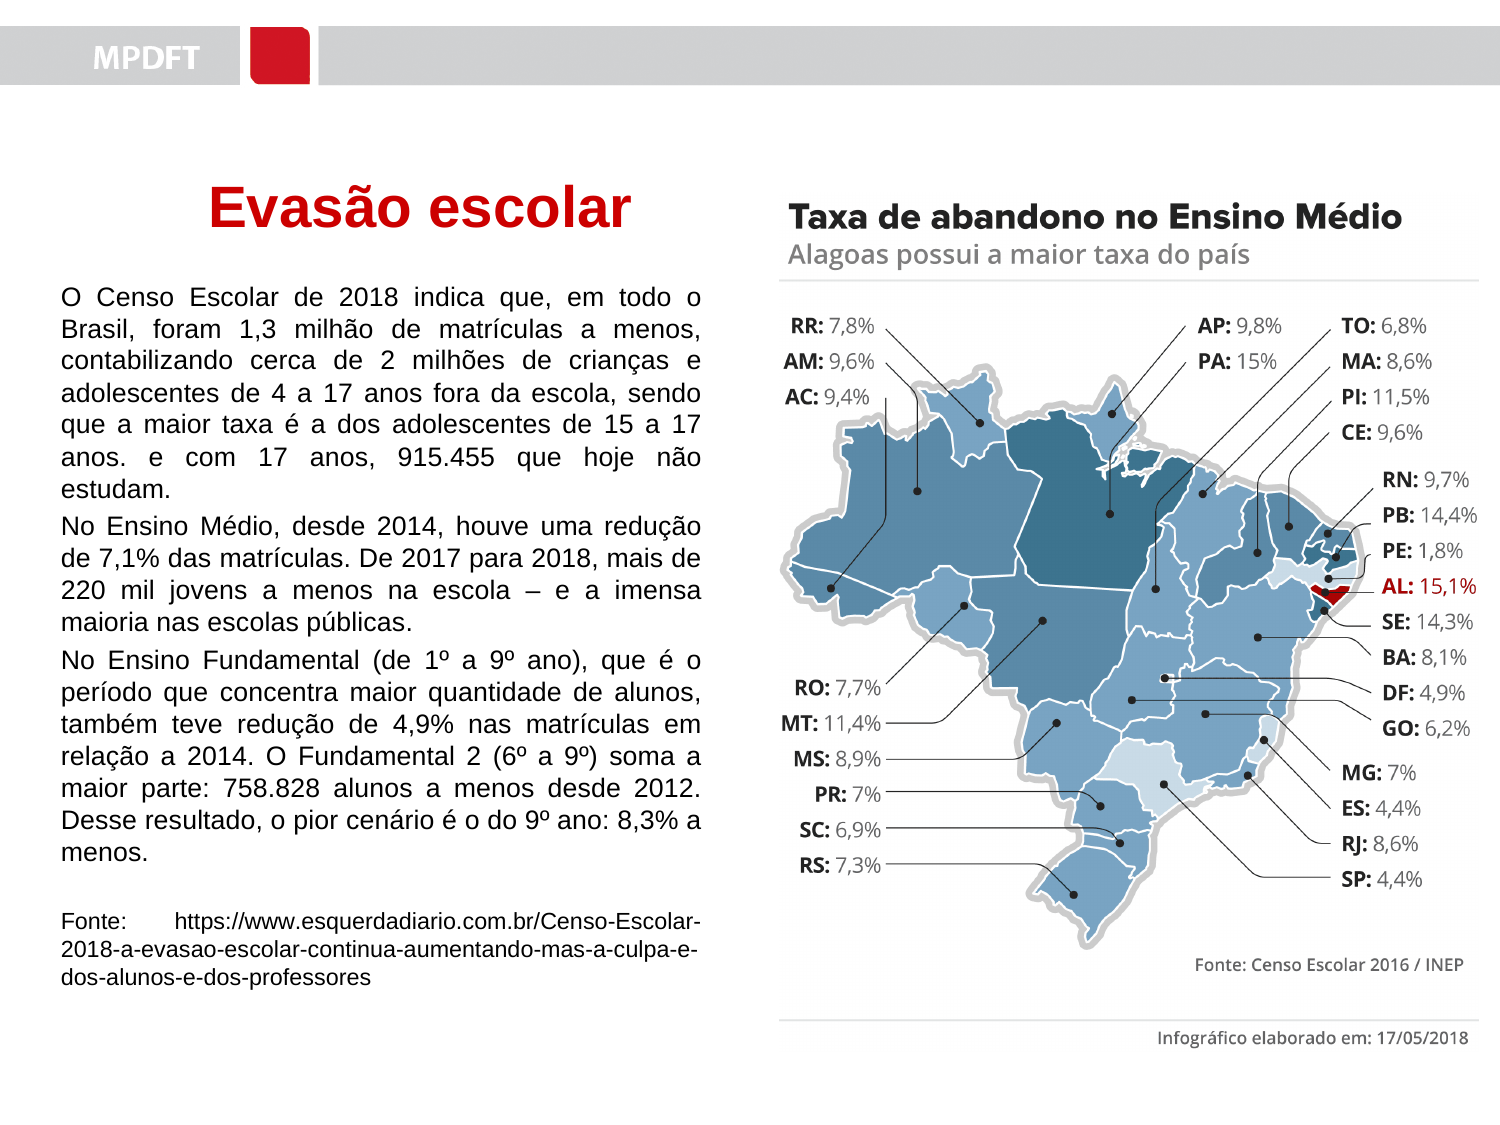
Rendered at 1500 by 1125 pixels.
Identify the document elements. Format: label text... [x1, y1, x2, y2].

picture [0, 0, 1500, 1125]
text_box Evasão escolar [64, 160, 745, 247]
text_box O Censo Escolar de 2018 indica que, em todo o Brasil, foram 1,3 milhão de matrículas a menos, contabilizando cerca de 2 milhões de crianças e adolescentes de 4 a 17 anos fora da escola, sendo que a maior taxa é a dos adolescentes de 15 a 17 anos. e com 17 anos, 915.455 que hoje não estudam. No Ensino Médio, desde 2014, houve uma redução de 7,1% das matrículas. De 2017 para 2018, mais de 220 mil jovens a menos na escola – e a imensa maioria nas escolas públicas. No Ensino Fundamental (de 1º a 9º ano), que é o período que concentra maior quantidade de alunos, também teve redução de 4,9% nas matrículas em relação a 2014. O Fundamental 2 (6º a 9º) soma a maior parte: 758.828 alunos a menos desde 2012. Desse resultado, o pior cenário é o do 9º ano: 8,3% a menos. Fonte: https://www.esquerdadiario.com.br/Censo-Escolar-2018-a-evasao-escolar-continua-aumentando-mas-a-culpa-e-dos-alunos-e-dos-professores [23, 271, 717, 1005]
